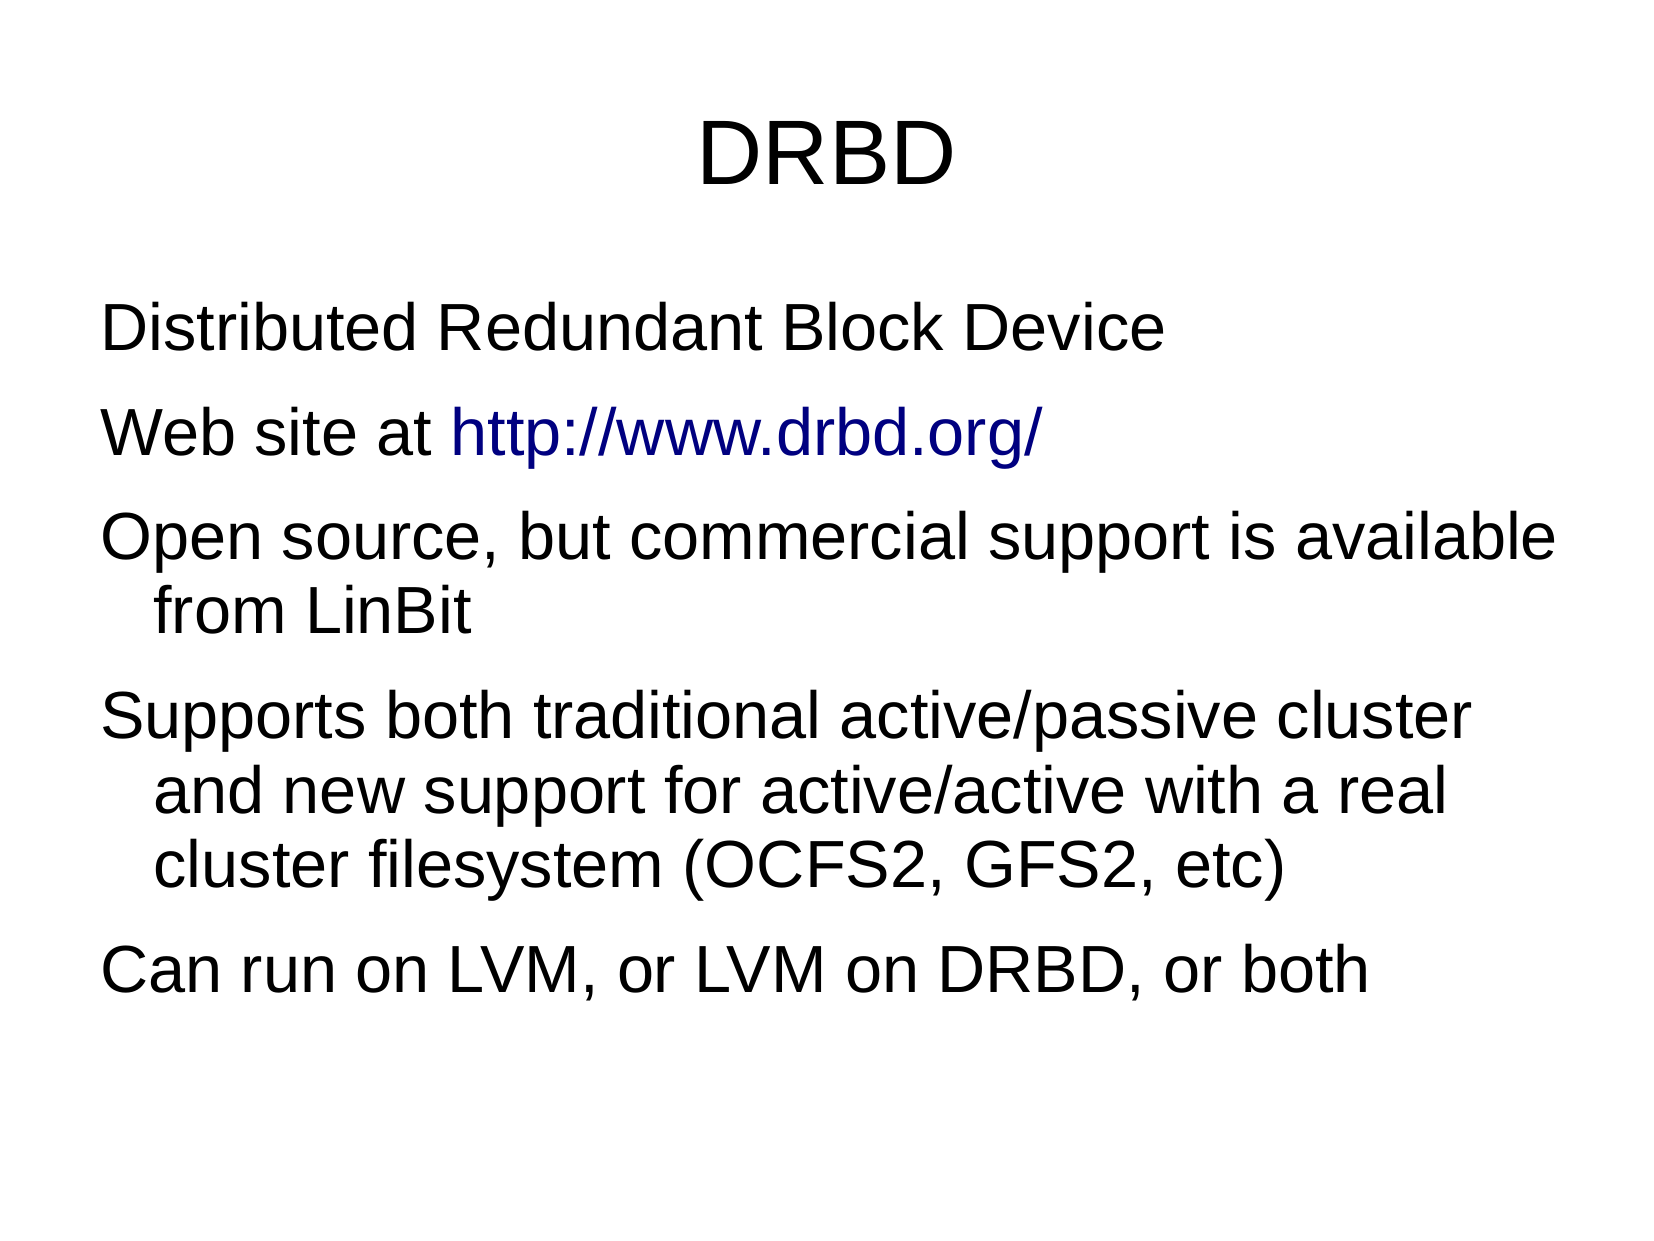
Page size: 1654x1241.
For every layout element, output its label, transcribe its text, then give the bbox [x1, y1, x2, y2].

title DRBD [82, 56, 1571, 250]
list Distributed Redundant Block Device Web site at http://www.drbd.org/ Open source, but commercial support is available from LinBit Supports both traditional active/passive cluster and new support for active/active with a real cluster filesystem (OCFS2, GFS2, etc) Can run on LVM, or LVM on DRBD, or both [82, 290, 1571, 1094]
